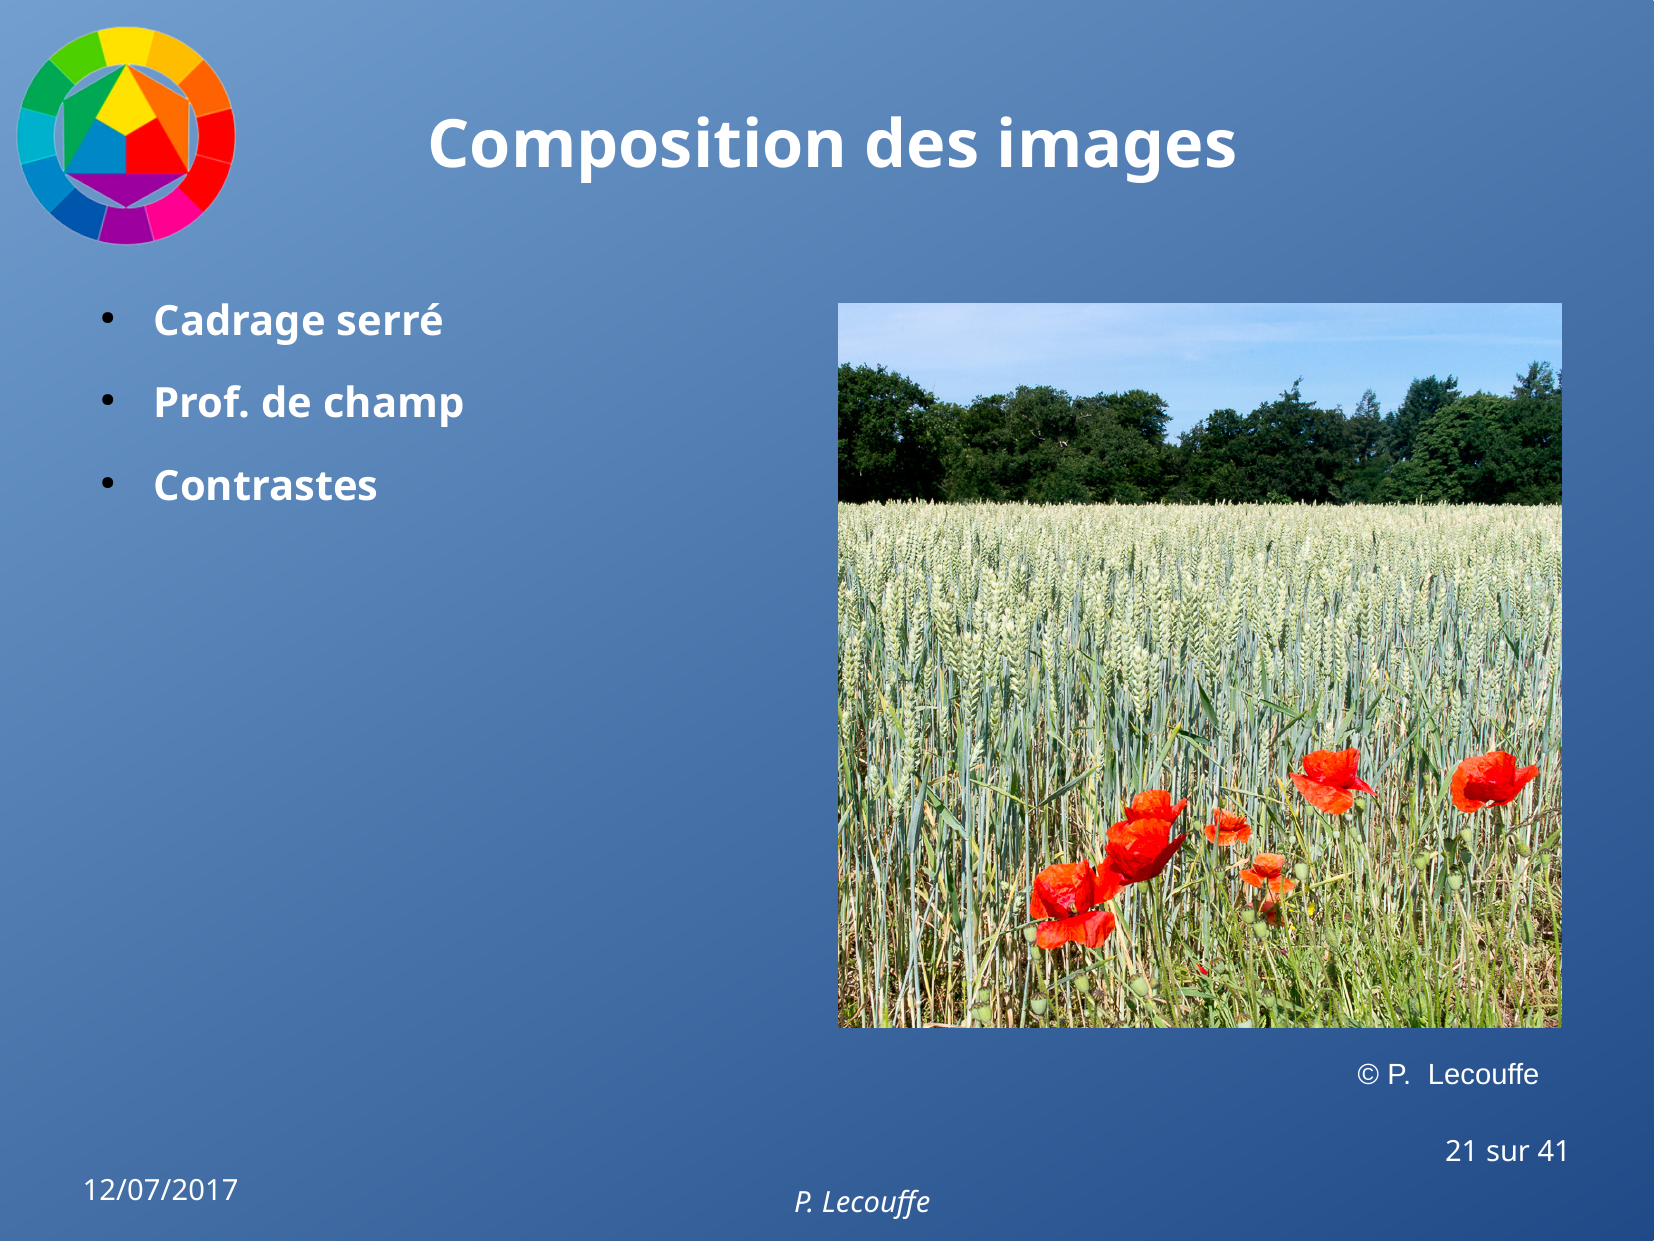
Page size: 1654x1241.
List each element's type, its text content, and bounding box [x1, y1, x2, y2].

picture [838, 303, 1562, 1028]
picture [6, 22, 249, 252]
title Composition des images [236, 58, 1430, 225]
list Cadrage serré Prof. de champ Contrastes [82, 290, 1571, 1058]
text_box © P. Lecouffe [1334, 1050, 1560, 1099]
